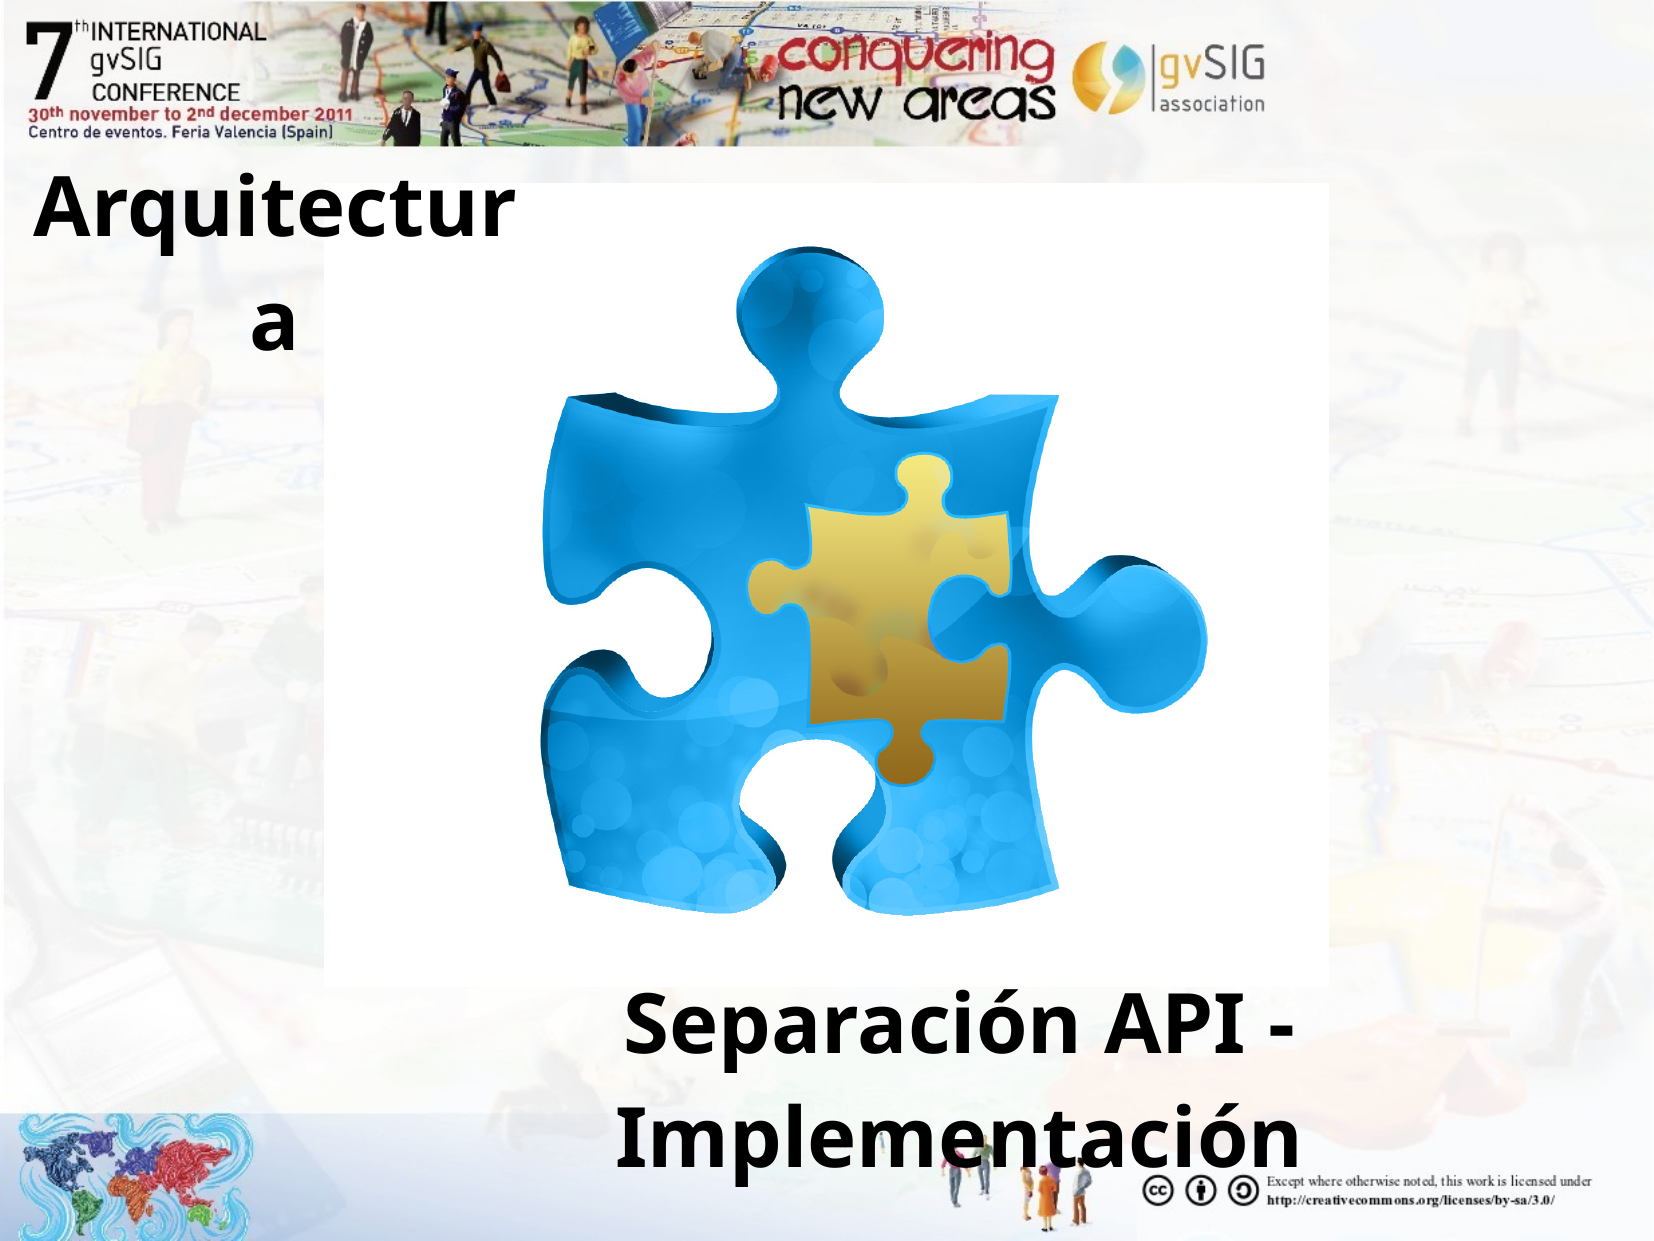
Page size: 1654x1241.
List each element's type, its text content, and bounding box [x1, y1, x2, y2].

text_box Separación API - Implementación [295, 964, 1625, 1093]
title Arquitectura [17, 147, 532, 276]
picture [0, 0, 1654, 1241]
